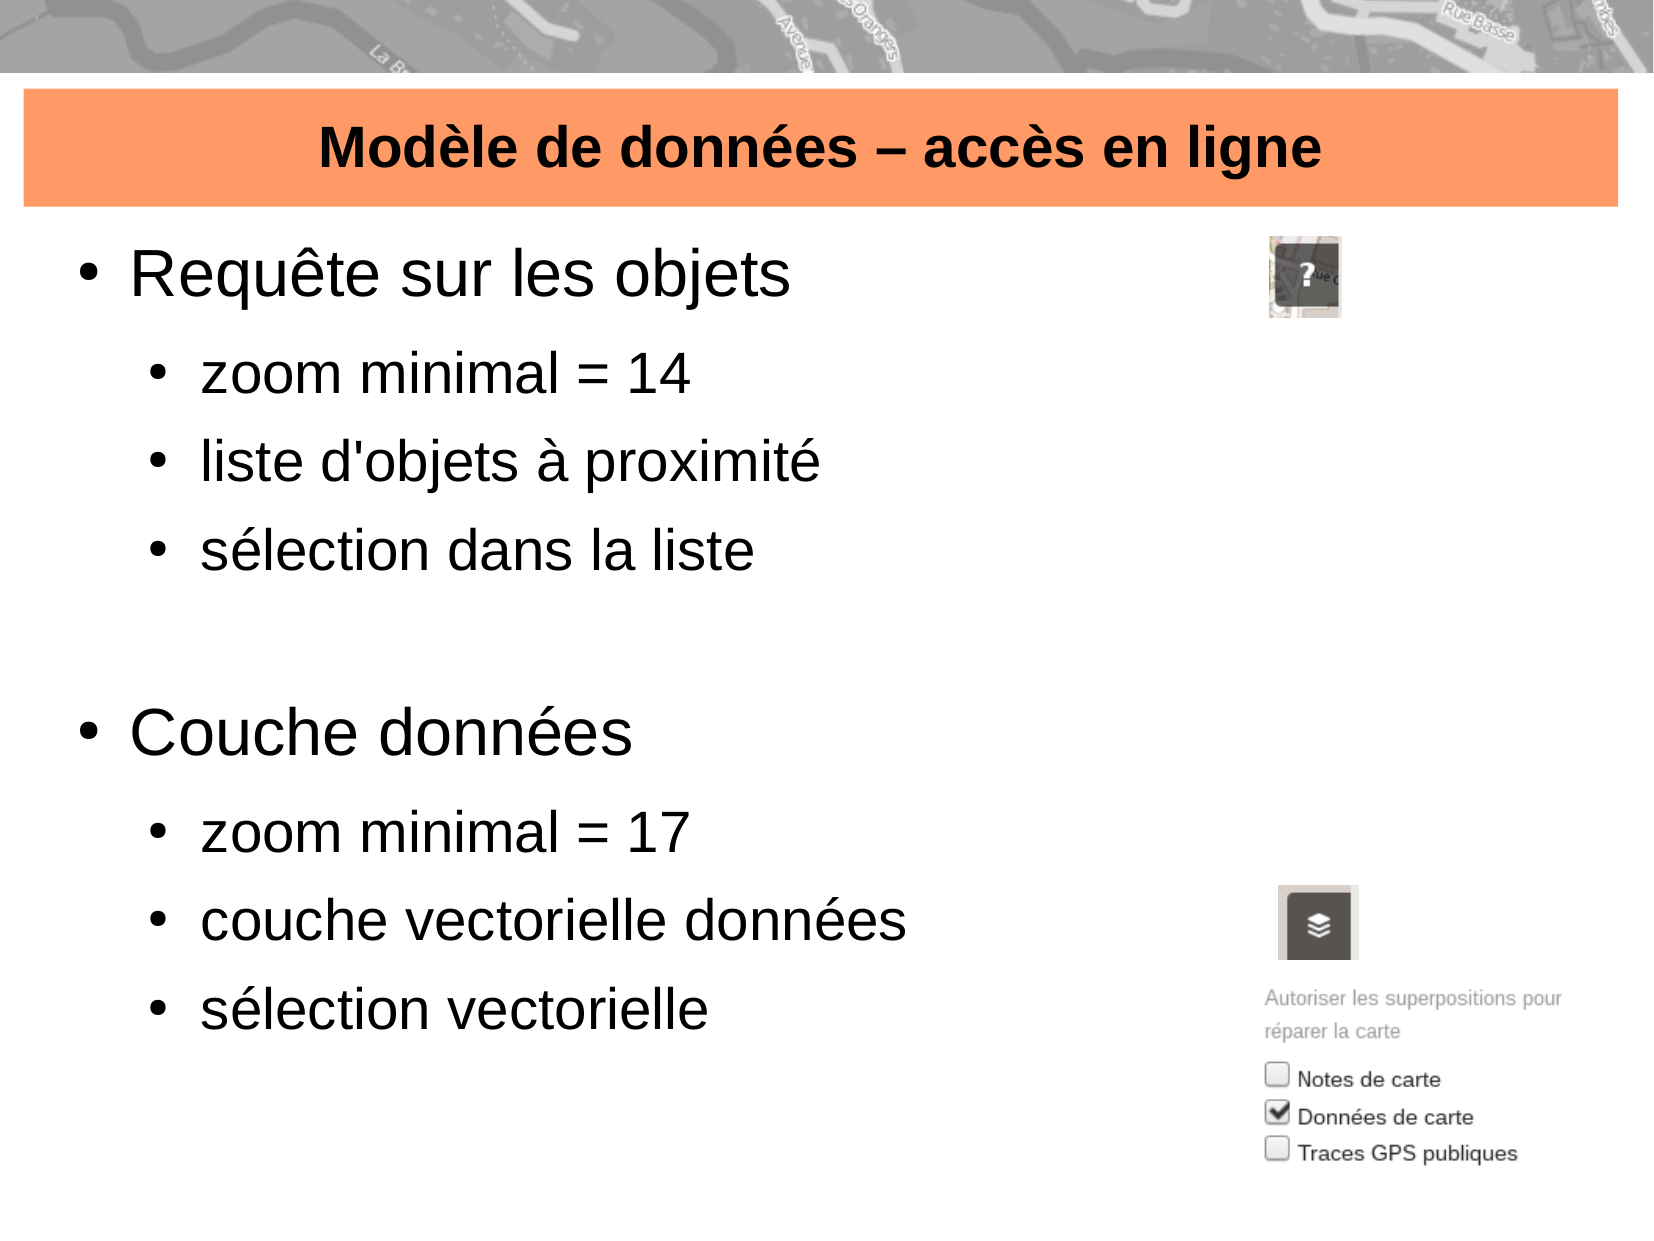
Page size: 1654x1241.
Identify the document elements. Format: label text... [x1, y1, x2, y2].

picture [0, 0, 1654, 73]
list Requête sur les objets zoom minimal = 14 liste d'objets à proximité sélection dans la liste Couche données zoom minimal = 17 couche vectorielle données sélection vectorielle [59, 236, 1548, 1157]
picture [1240, 974, 1612, 1175]
picture [1278, 885, 1359, 960]
table_header [826, 12, 1240, 77]
table_header [413, 12, 826, 77]
table_header [0, 12, 413, 77]
picture [1269, 236, 1342, 318]
table_header [1240, 12, 1653, 77]
text_box Modèle de données – accès en ligne [23, 88, 1619, 207]
